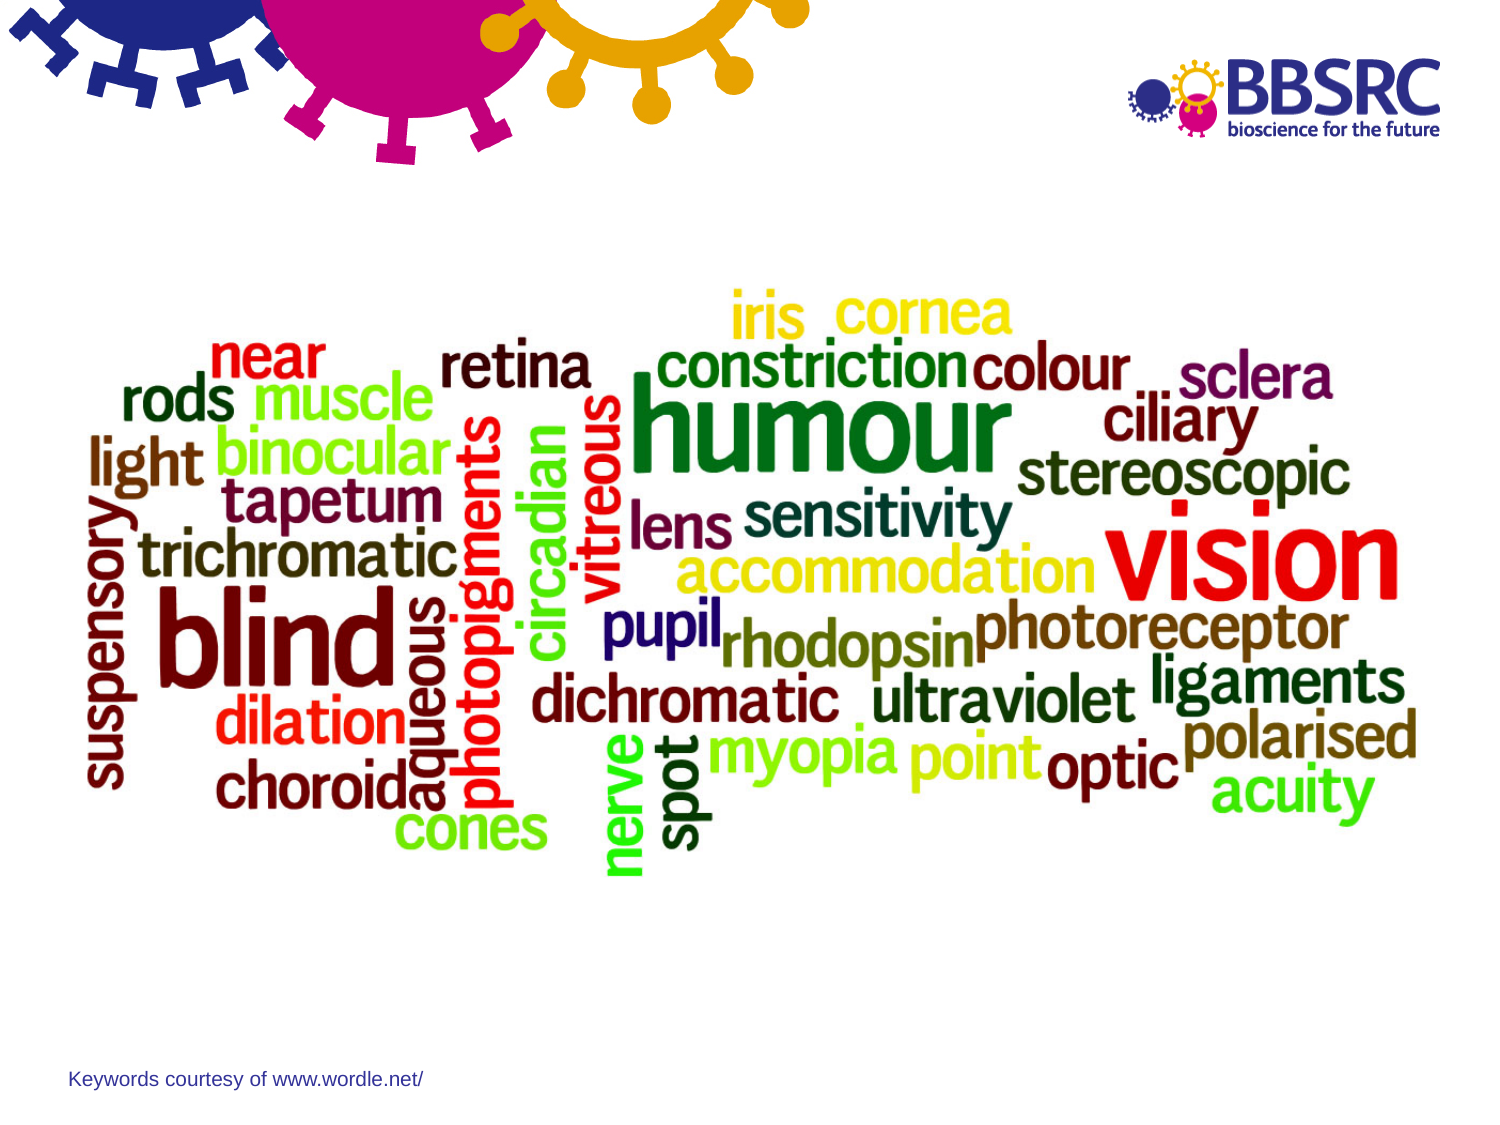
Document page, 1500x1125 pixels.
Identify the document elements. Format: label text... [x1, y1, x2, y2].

text_box Keywords courtesy of www.wordle.net/ [53, 1058, 502, 1100]
picture [79, 278, 1421, 906]
